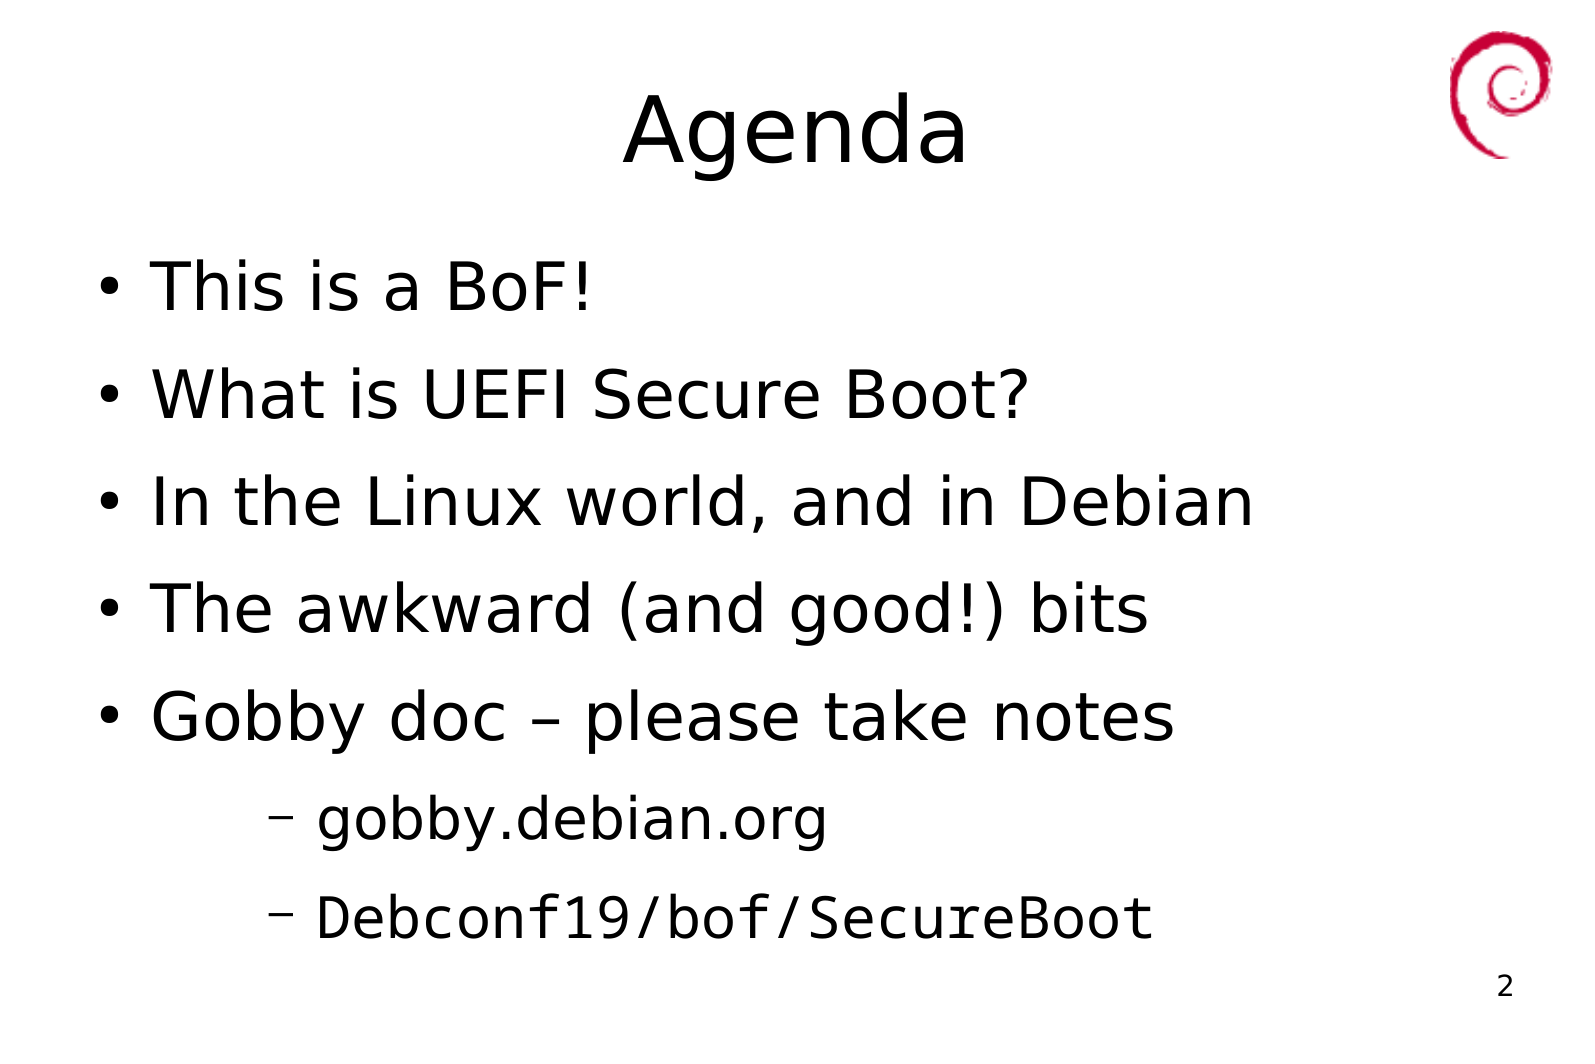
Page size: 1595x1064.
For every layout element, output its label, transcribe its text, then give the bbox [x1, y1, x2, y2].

list This is a BoF! What is UEFI Secure Boot? In the Linux world, and in Debian The awkward (and good!) bits Gobby doc – please take notes gobby.debian.org Debconf19/bof/SecureBoot [79, 248, 1515, 1052]
title Agenda [79, 42, 1515, 220]
picture [1450, 31, 1555, 159]
